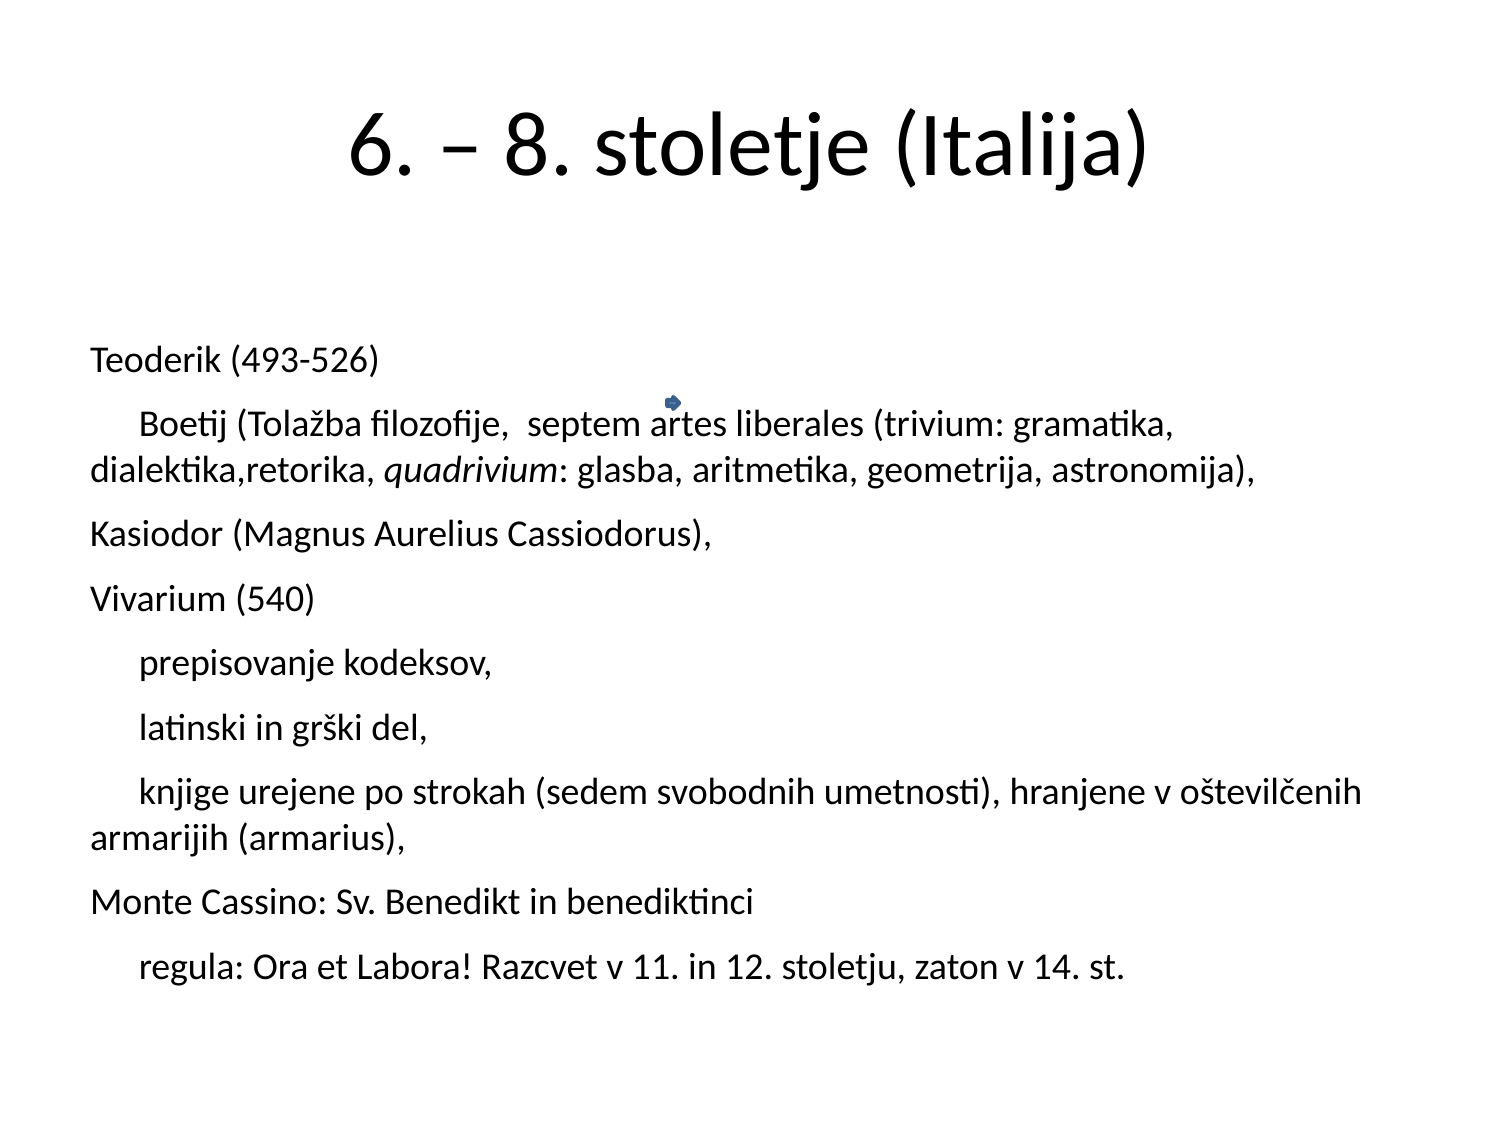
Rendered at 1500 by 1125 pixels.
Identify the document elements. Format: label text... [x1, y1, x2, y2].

title 6. – 8. stoletje (Italija) [75, 45, 1425, 233]
list Teoderik (493-526) Boetij (Tolažba filozofije, septem artes liberales (trivium: gramatika, dialektika,retorika, quadrivium: glasba, aritmetika, geometrija, astronomija), Kasiodor (Magnus Aurelius Cassiodorus), Vivarium (540) prepisovanje kodeksov, latinski in grški del, knjige urejene po strokah (sedem svobodnih umetnosti), hranjene v oštevilčenih armarijih (armarius), Monte Cassino: Sv. Benedikt in benediktinci regula: Ora et Labora! Razcvet v 11. in 12. stoletju, zaton v 14. st. [75, 262, 1425, 1005]
text_box [667, 397, 680, 409]
